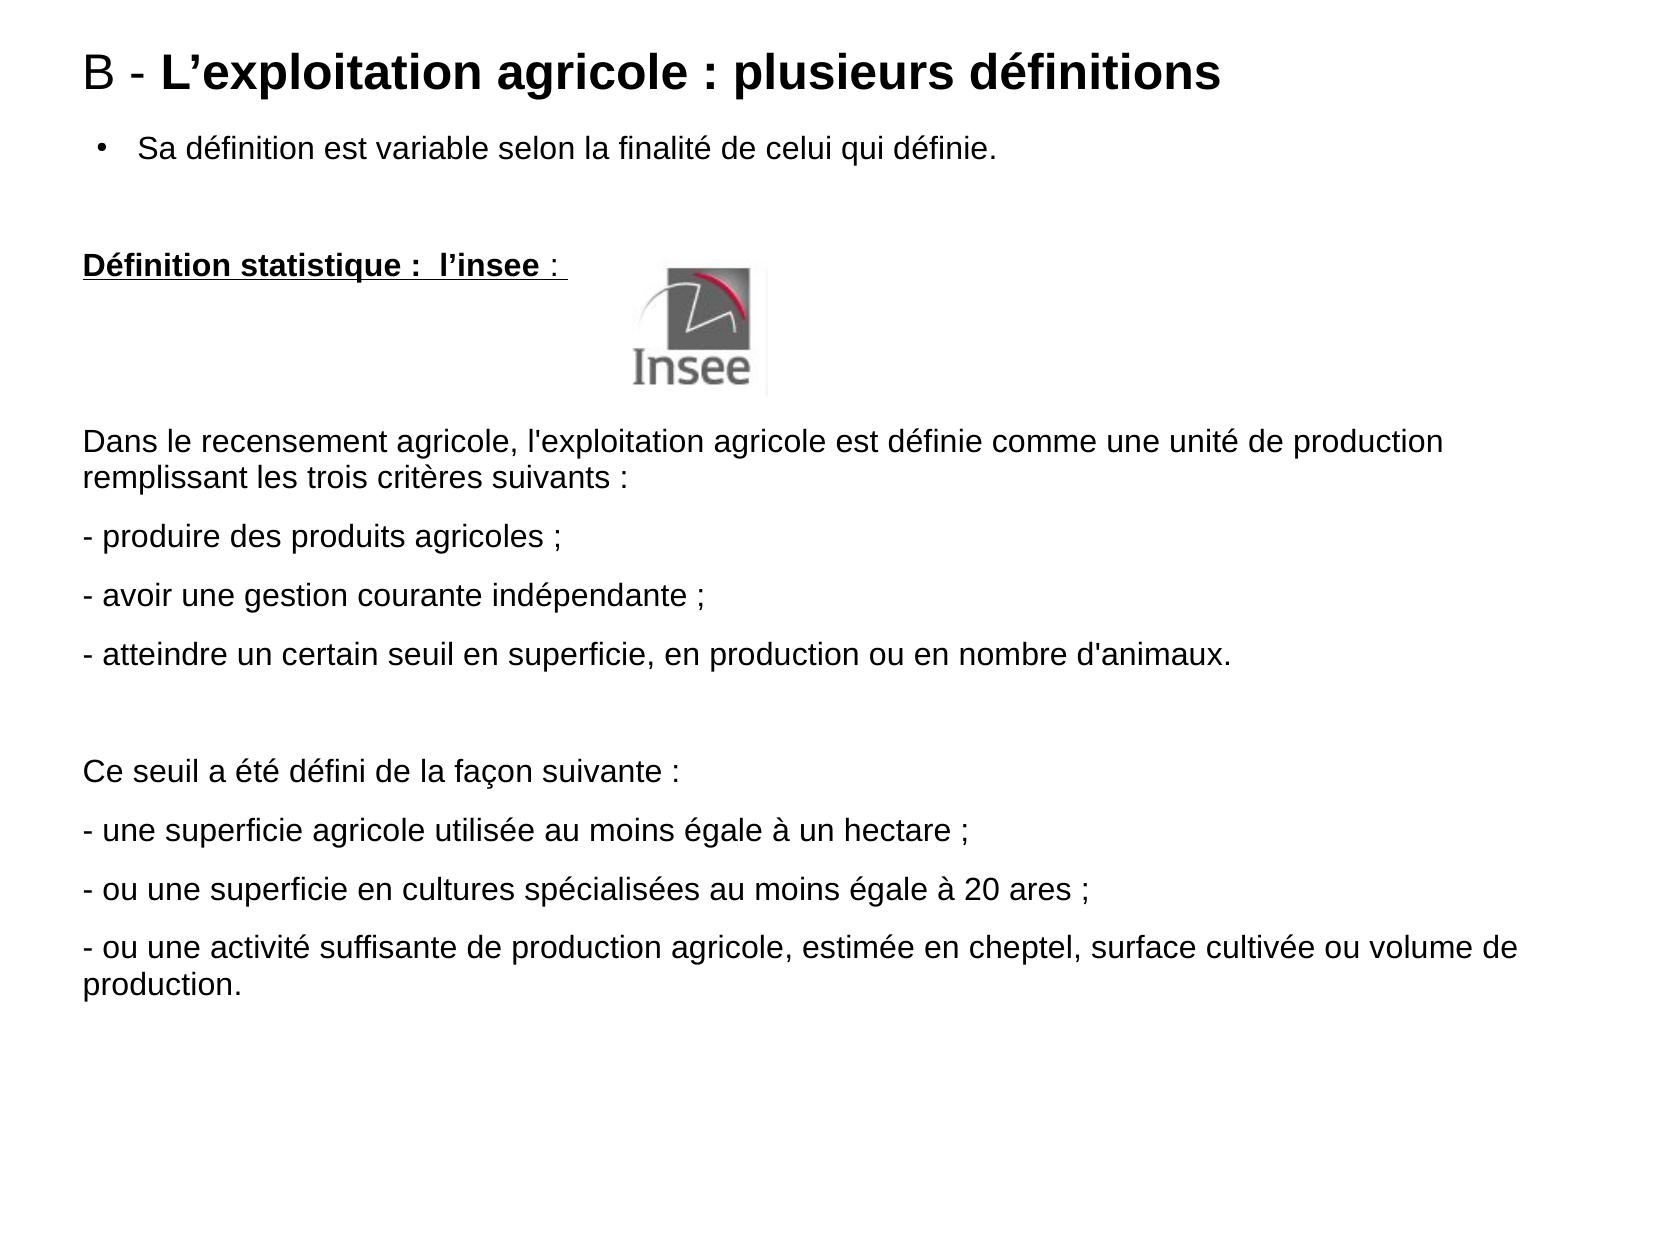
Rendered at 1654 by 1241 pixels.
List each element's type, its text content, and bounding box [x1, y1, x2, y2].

picture [620, 259, 768, 402]
list Sa définition est variable selon la finalité de celui qui définie. Définition statistique : l’insee : Dans le recensement agricole, l'exploitation agricole est définie comme une unité de production remplissant les trois critères suivants : - produire des produits agricoles ; - avoir une gestion courante indépendante ; - atteindre un certain seuil en superficie, en production ou en nombre d'animaux. Ce seuil a été défini de la façon suivante : - une superficie agricole utilisée au moins égale à un hectare ; - ou une superficie en cultures spécialisées au moins égale à 20 ares ; - ou une activité suffisante de production agricole, estimée en cheptel, surface cultivée ou volume de production. [82, 129, 1538, 1010]
title B - L’exploitation agricole : plusieurs définitions [82, 43, 1571, 101]
